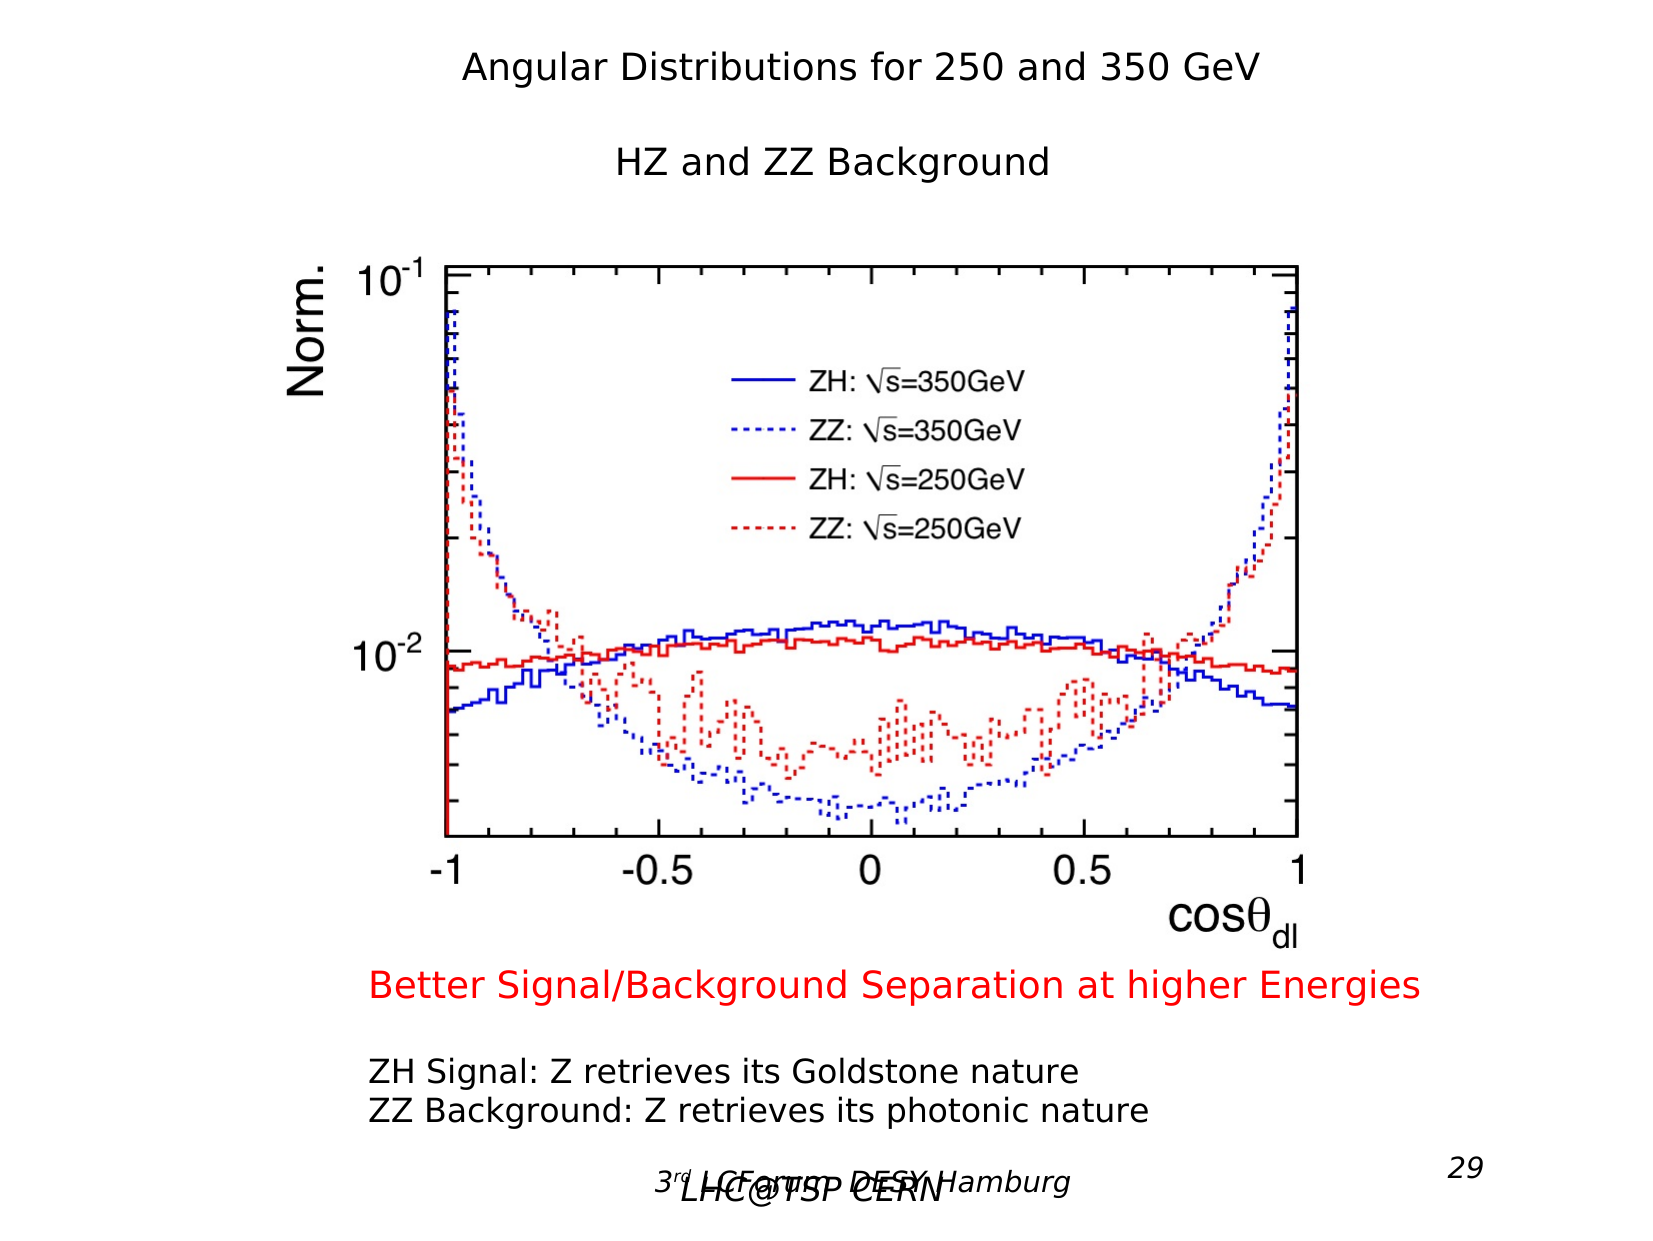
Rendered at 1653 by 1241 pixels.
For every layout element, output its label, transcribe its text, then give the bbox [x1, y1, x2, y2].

text_box Angular Distributions for 250 and 350 GeV [447, 37, 1276, 96]
text_box Better Signal/Background Separation at higher Energies ZH Signal: Z retrieves its Goldstone nature ZZ Background: Z retrieves its photonic nature [353, 955, 1435, 1174]
text_box HZ and ZZ Background [599, 132, 1065, 191]
picture [253, 206, 1388, 976]
text_box 3rd LCForum DESY Hamburg [565, 1174, 1162, 1216]
